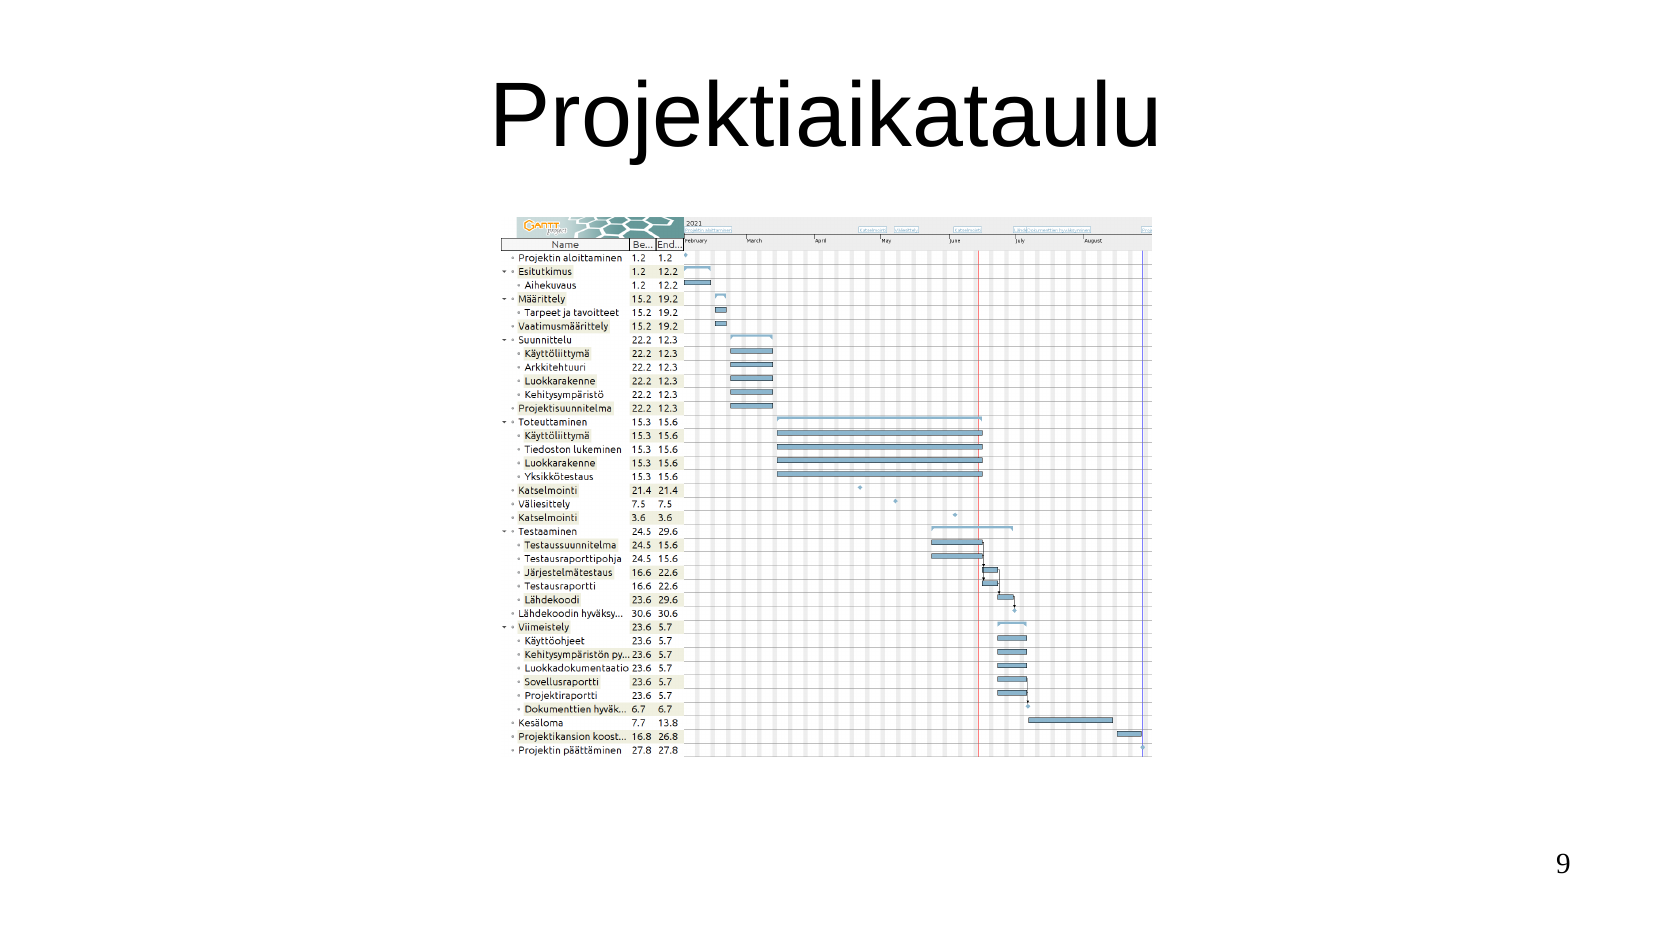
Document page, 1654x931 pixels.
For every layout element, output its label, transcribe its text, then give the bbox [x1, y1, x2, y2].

picture [501, 217, 1152, 758]
title Projektiaikataulu [82, 37, 1571, 193]
